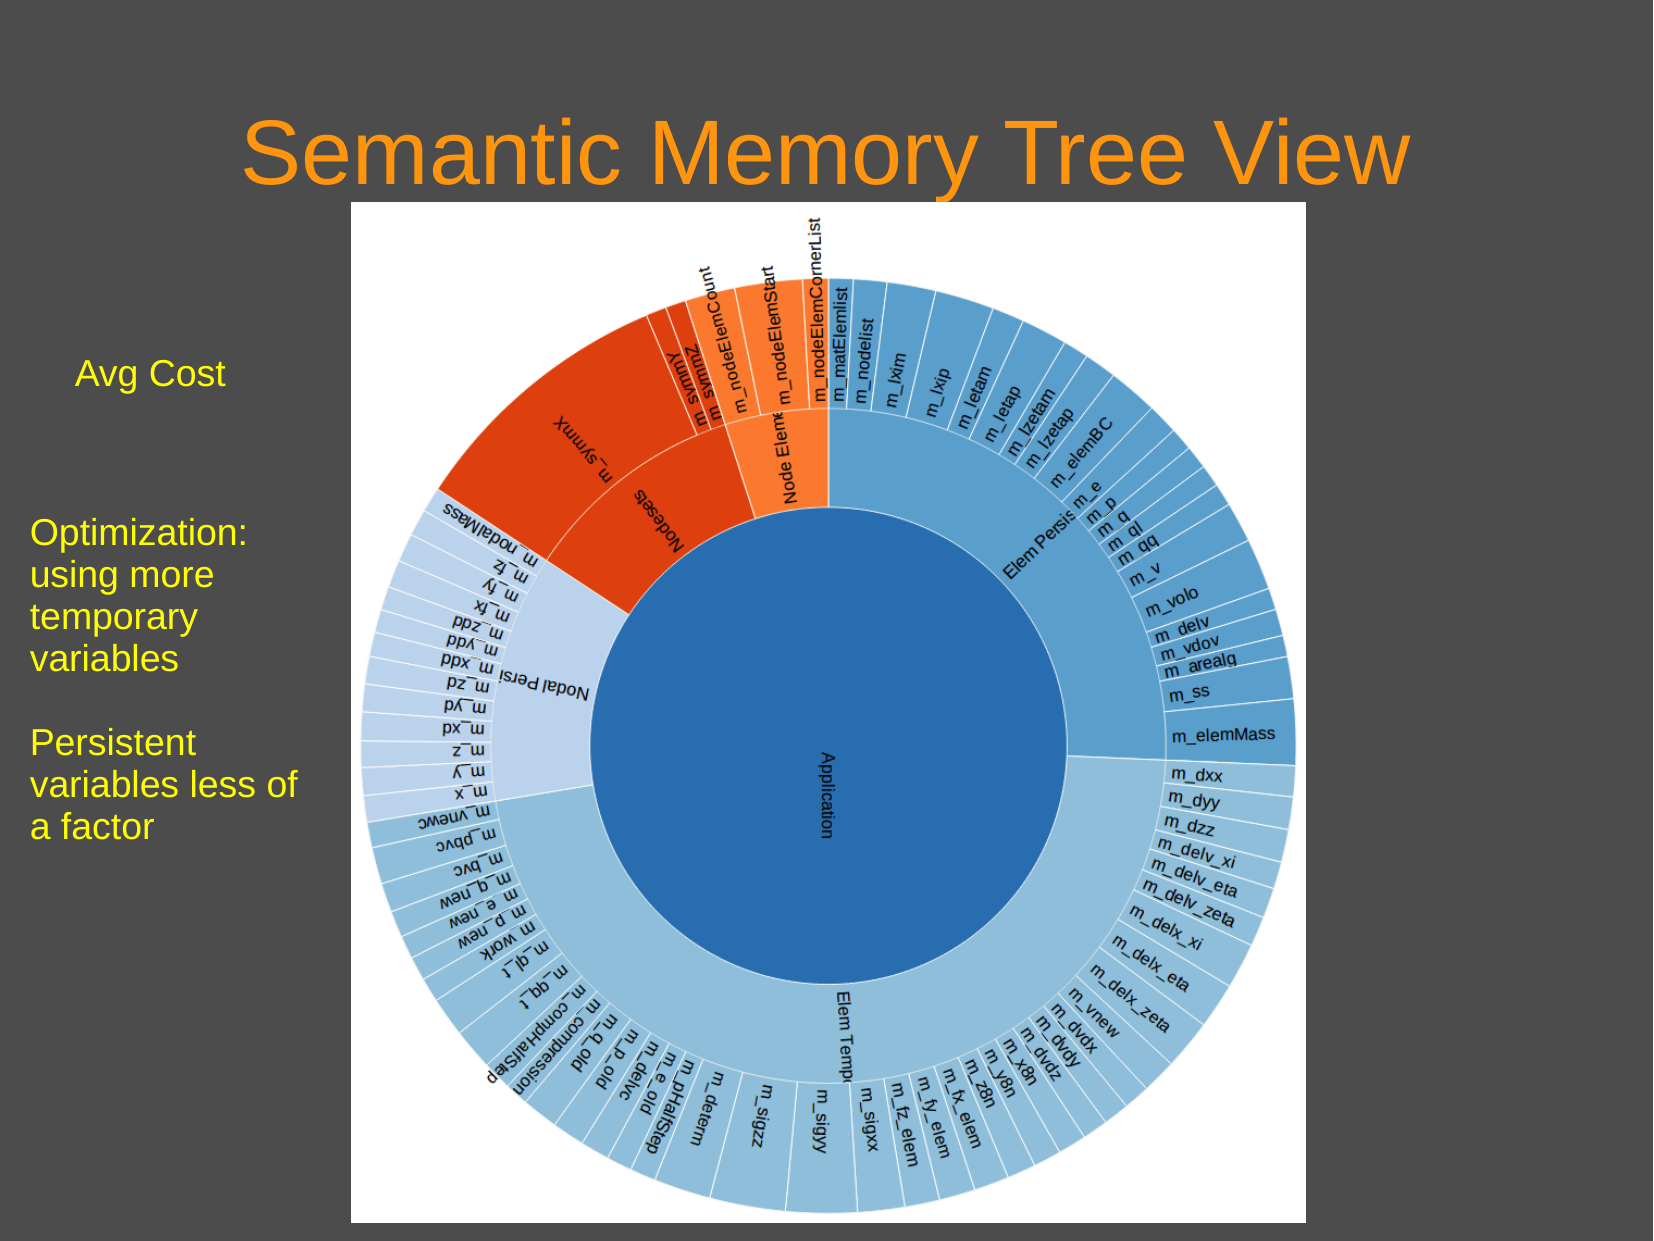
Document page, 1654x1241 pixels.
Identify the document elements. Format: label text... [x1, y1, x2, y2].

text_box Optimization: using more temporary variables Persistent variables less of a factor [15, 504, 316, 856]
title Semantic Memory Tree View [82, 49, 1571, 257]
picture [351, 202, 1306, 1223]
text_box Avg Cost [60, 345, 316, 402]
